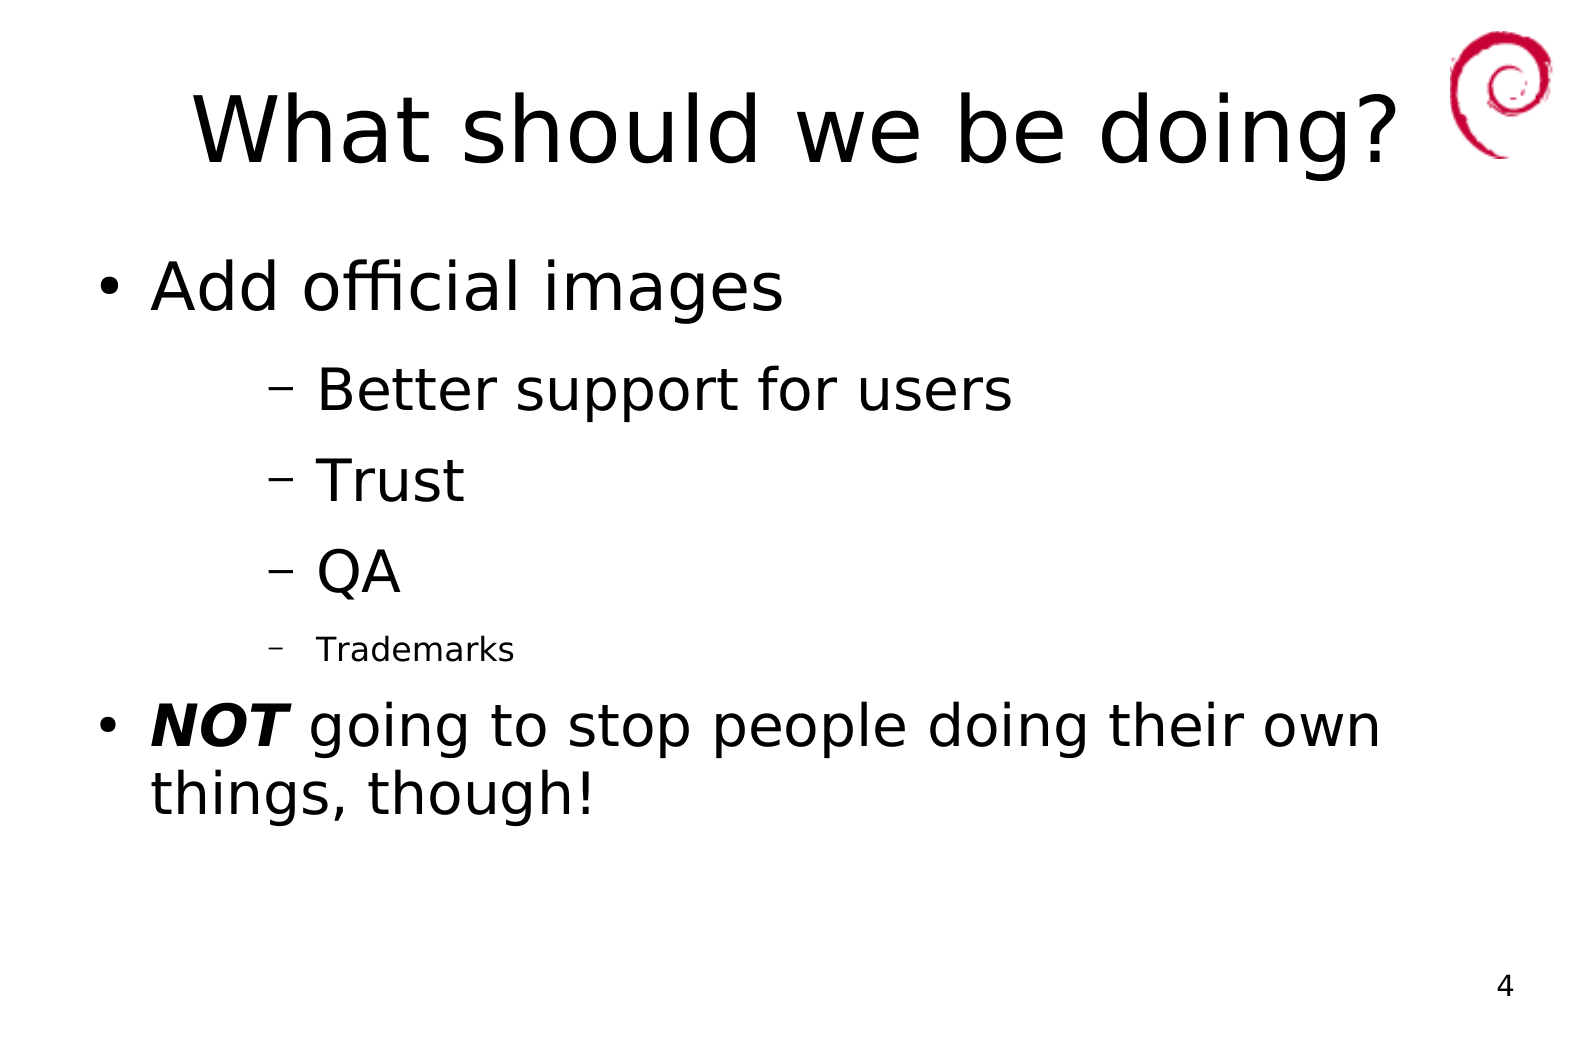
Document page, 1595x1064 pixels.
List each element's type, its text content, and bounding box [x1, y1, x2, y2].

title What should we be doing? [79, 42, 1515, 220]
list Add official images Better support for users Trust QA Trademarks NOT going to stop people doing their own things, though! [79, 248, 1515, 951]
picture [1450, 31, 1555, 159]
